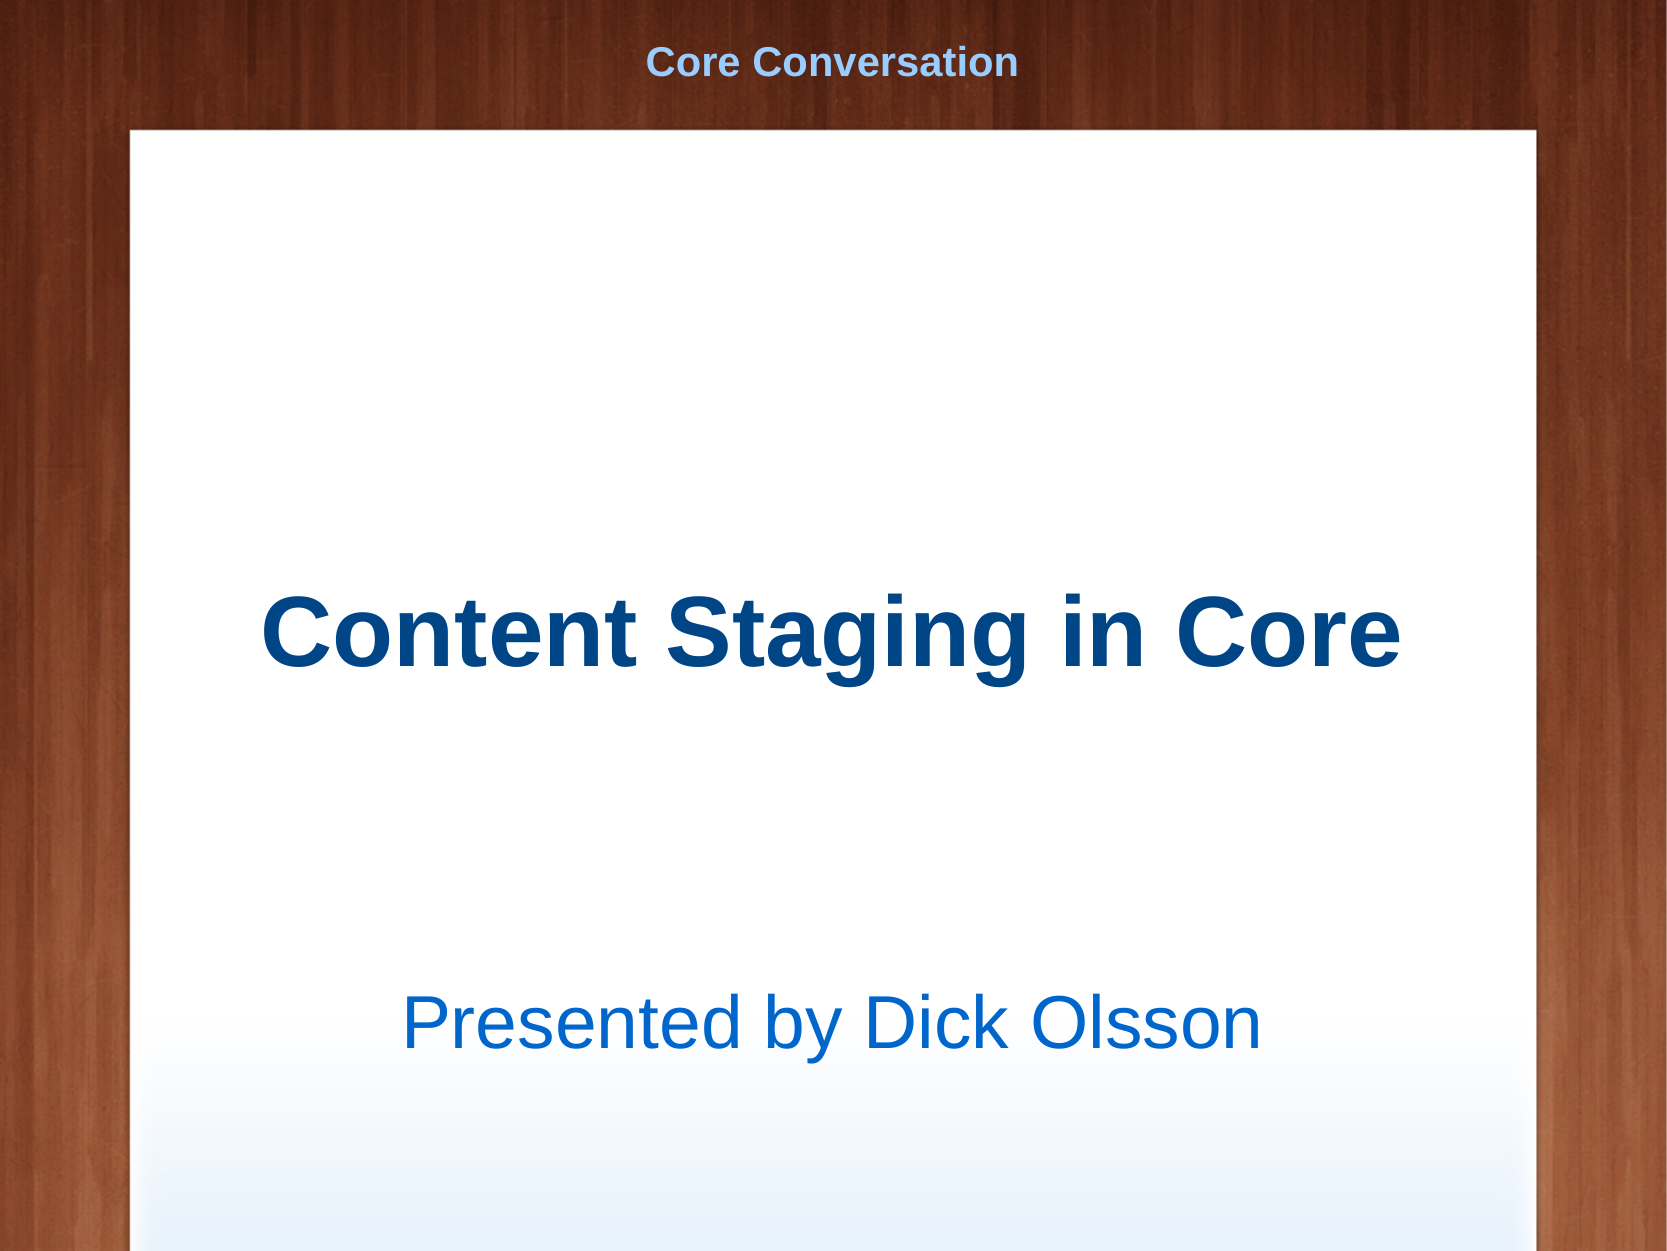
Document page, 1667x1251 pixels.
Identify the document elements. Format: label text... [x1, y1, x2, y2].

text_box Presented by Dick Olsson [244, 976, 1421, 1060]
picture [0, 0, 1667, 1251]
text_box Content Staging in Core [244, 430, 1421, 822]
text_box Core Conversation [244, 33, 1421, 86]
